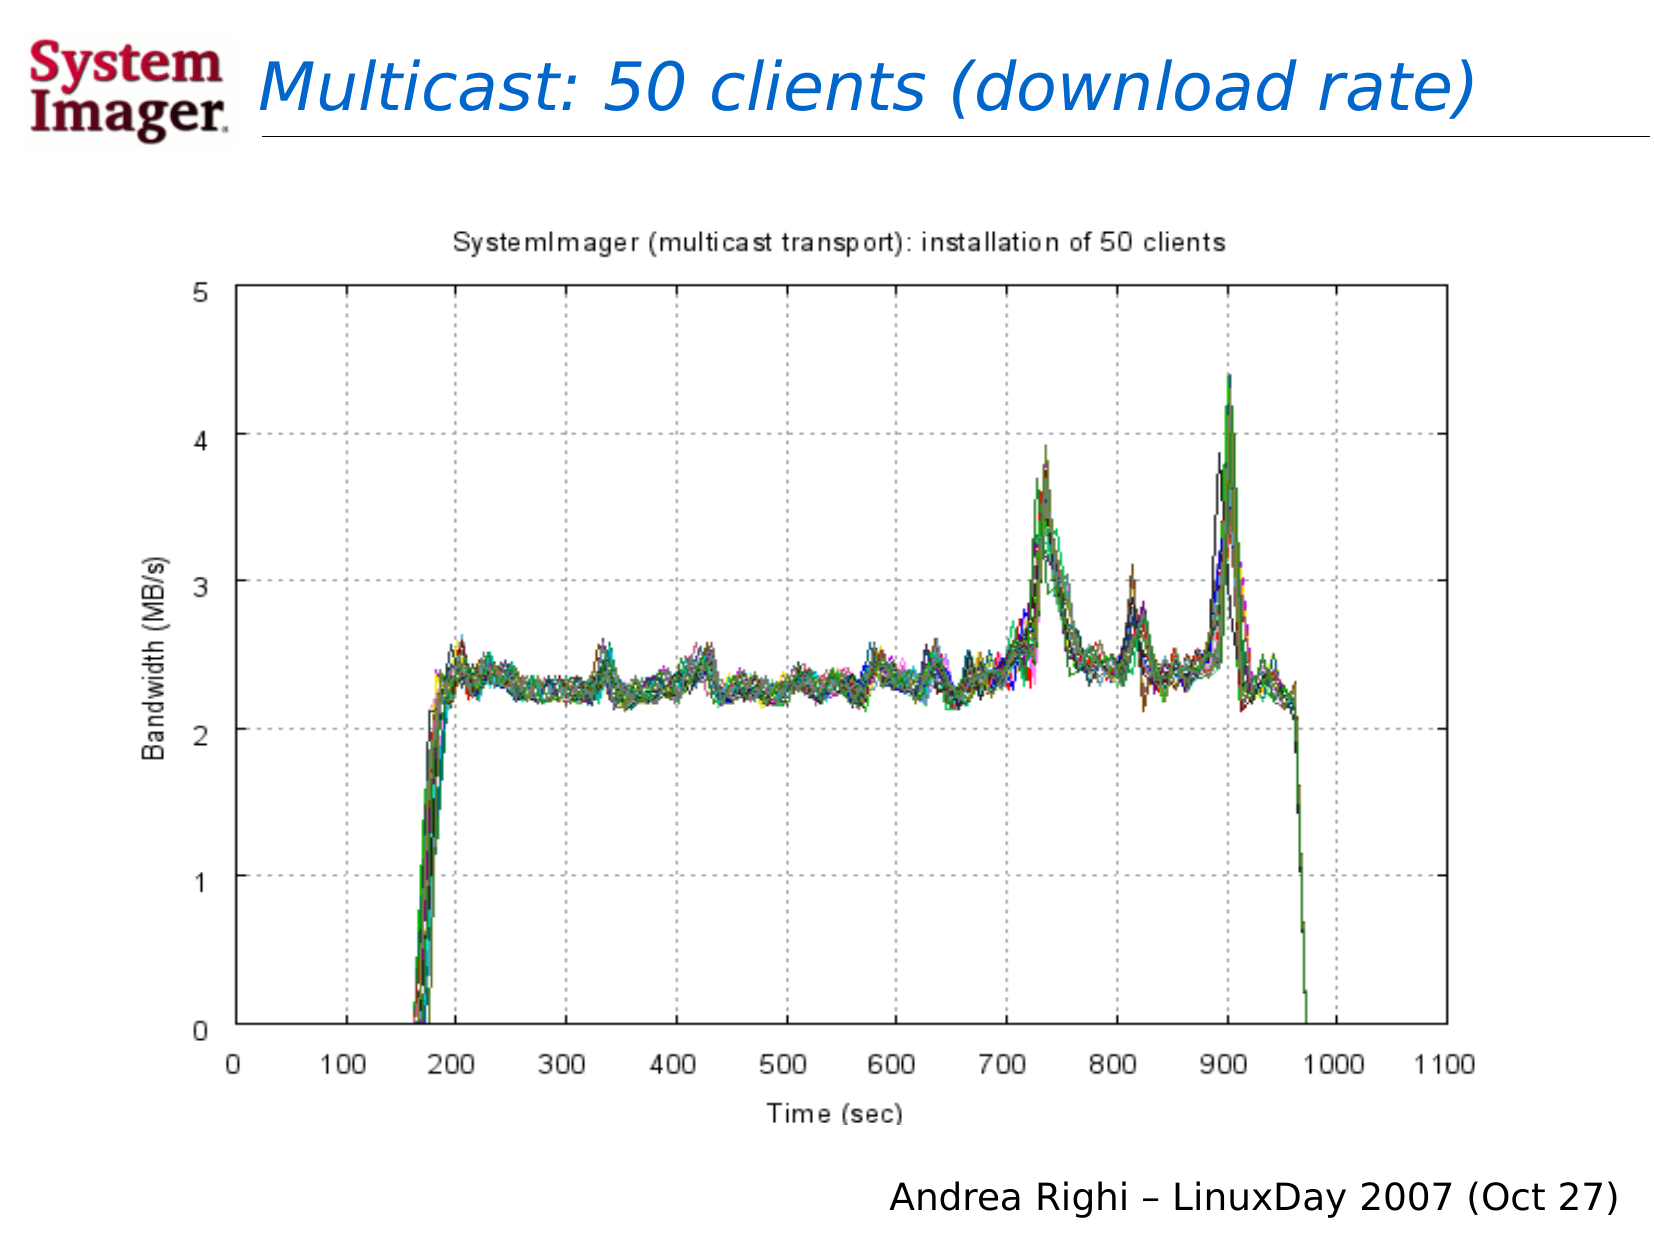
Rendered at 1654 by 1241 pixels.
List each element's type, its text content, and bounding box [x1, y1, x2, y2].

picture [112, 187, 1501, 1126]
picture [25, 34, 237, 151]
title Multicast: 50 clients (download rate) [258, 47, 1529, 126]
